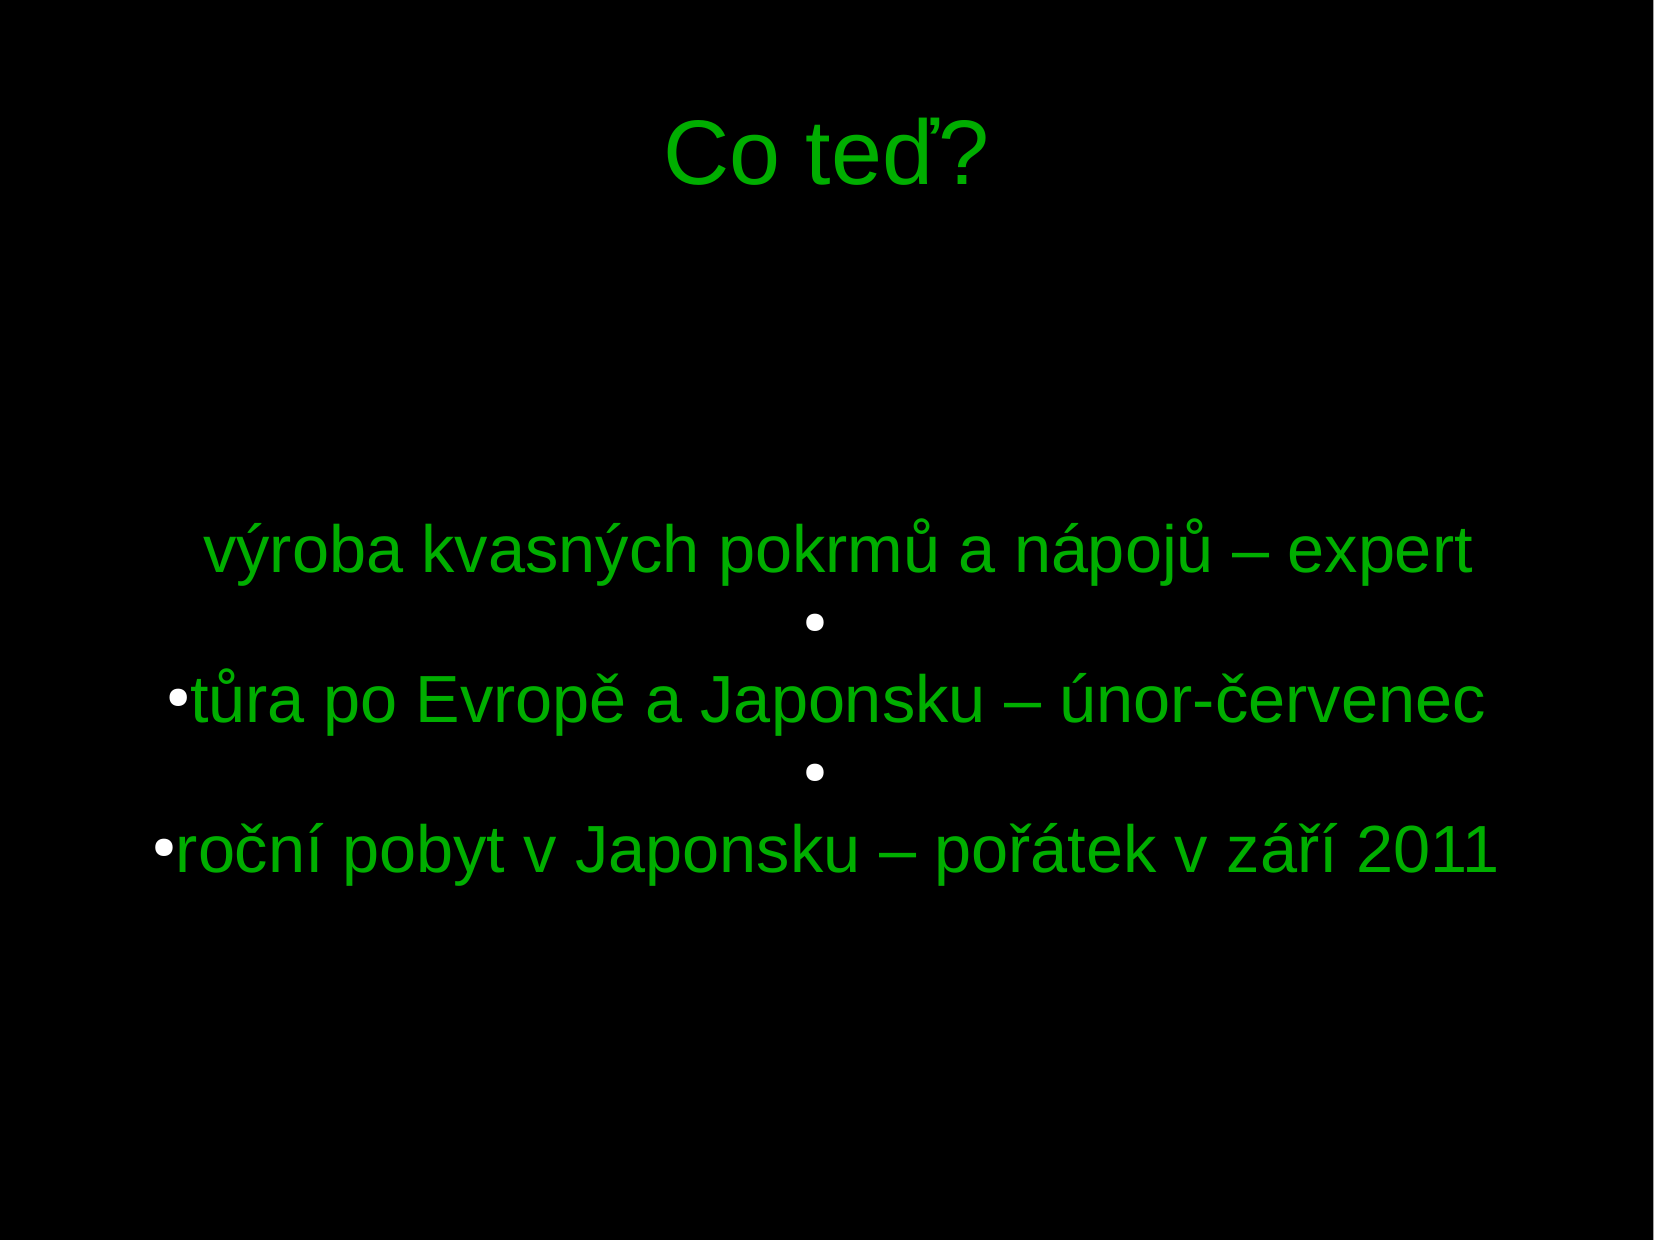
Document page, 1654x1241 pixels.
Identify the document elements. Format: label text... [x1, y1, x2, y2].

subtitle výroba kvasných pokrmů a nápojů – expert tůra po Evropě a Japonsku – únor-červenec roční pobyt v Japonsku – pořátek v září 2011 [82, 297, 1571, 1102]
title Co teď? [82, 56, 1571, 250]
